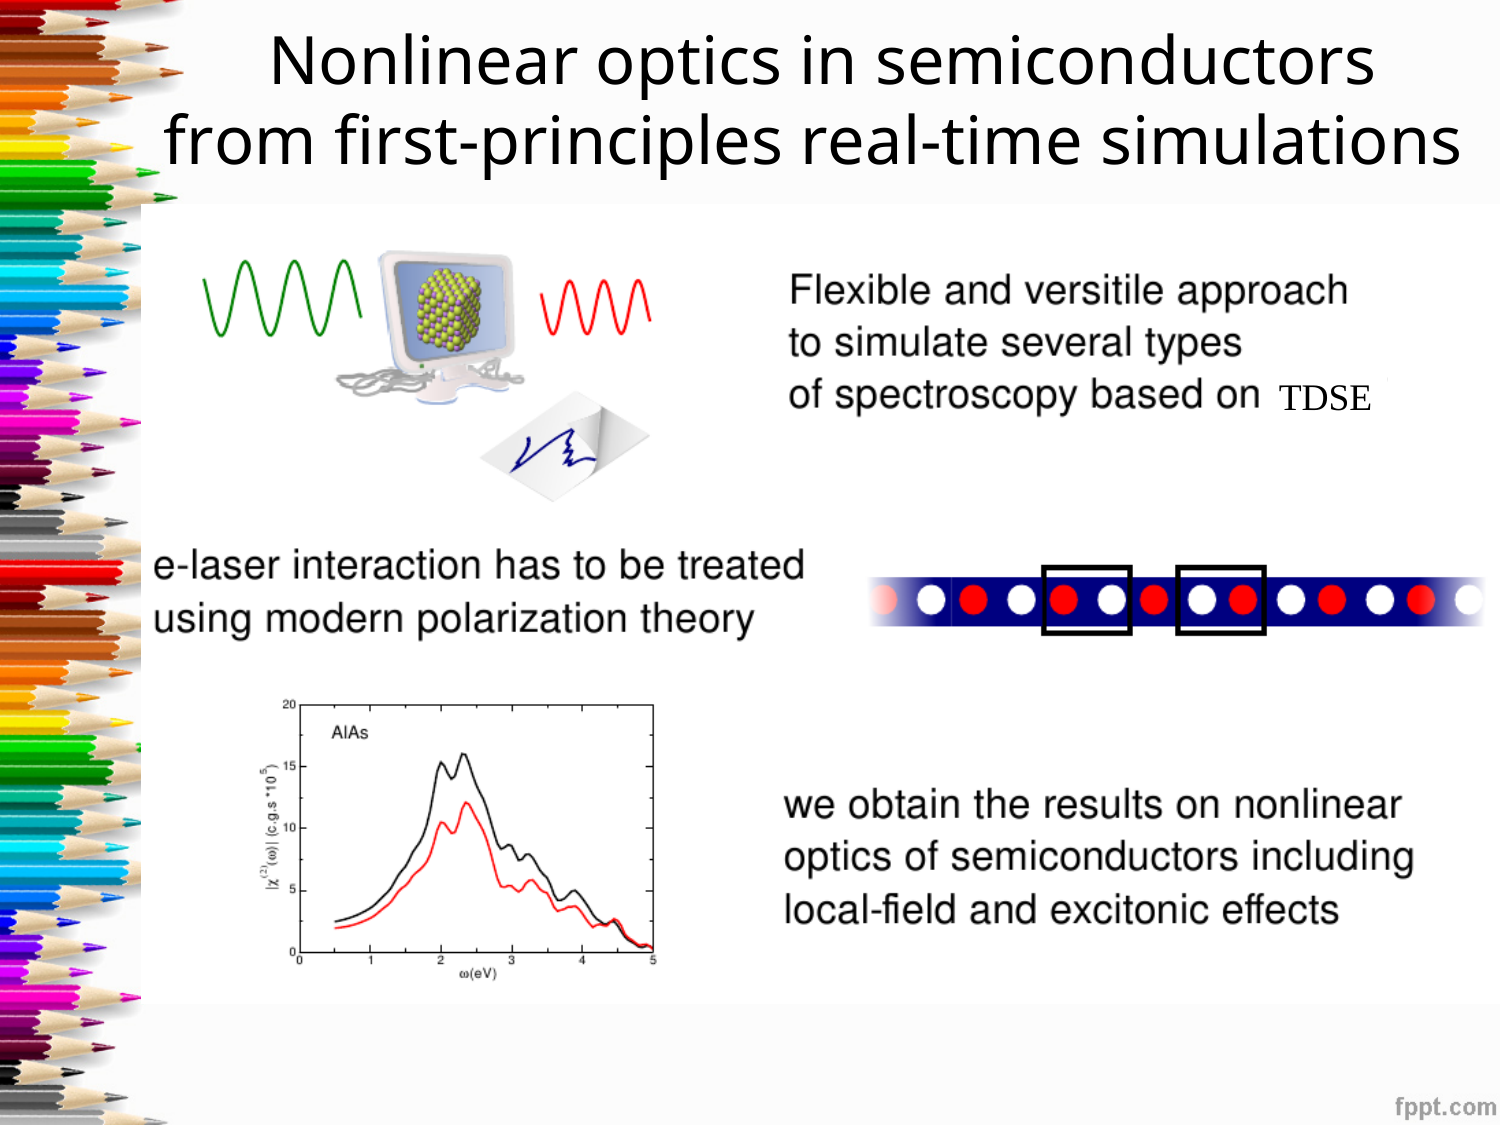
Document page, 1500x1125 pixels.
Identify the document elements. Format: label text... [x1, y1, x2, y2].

picture [0, 0, 1500, 1125]
text_box TDSE [1264, 365, 1388, 426]
title Nonlinear optics in semiconductors from first-principles real-time simulations [145, 3, 1500, 192]
